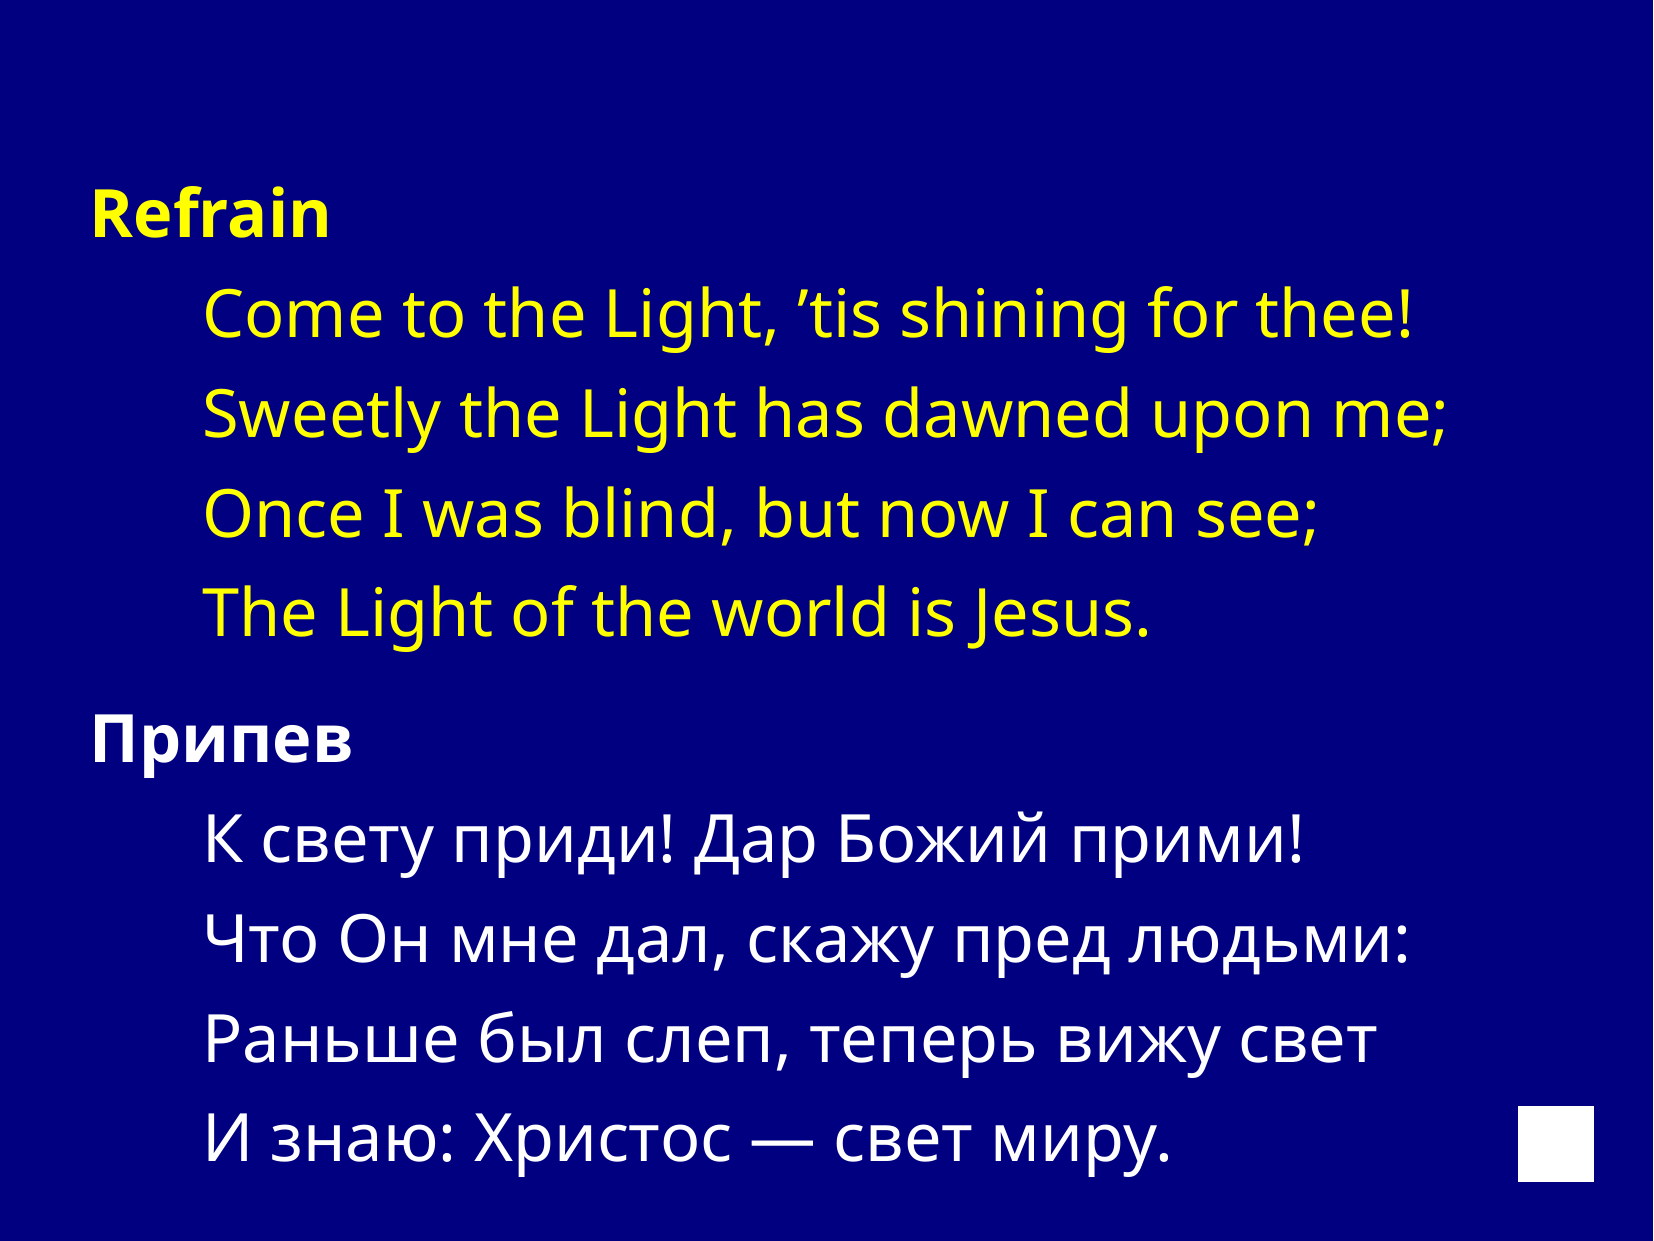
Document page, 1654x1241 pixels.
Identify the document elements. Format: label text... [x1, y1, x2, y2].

text_box Refrain Come to the Light, ’tis shining for thee! Sweetly the Light has dawned upon me; Once I was blind, but now I can see; The Light of the world is Jesus. [75, 150, 1653, 713]
text_box Припев К свету приди! Дар Божий прими! Что Он мне дал, скажу пред людьми: Раньше был слеп, теперь вижу свет И знаю: Христос — свет миру. [75, 675, 1576, 1163]
text_box [1518, 1106, 1594, 1182]
